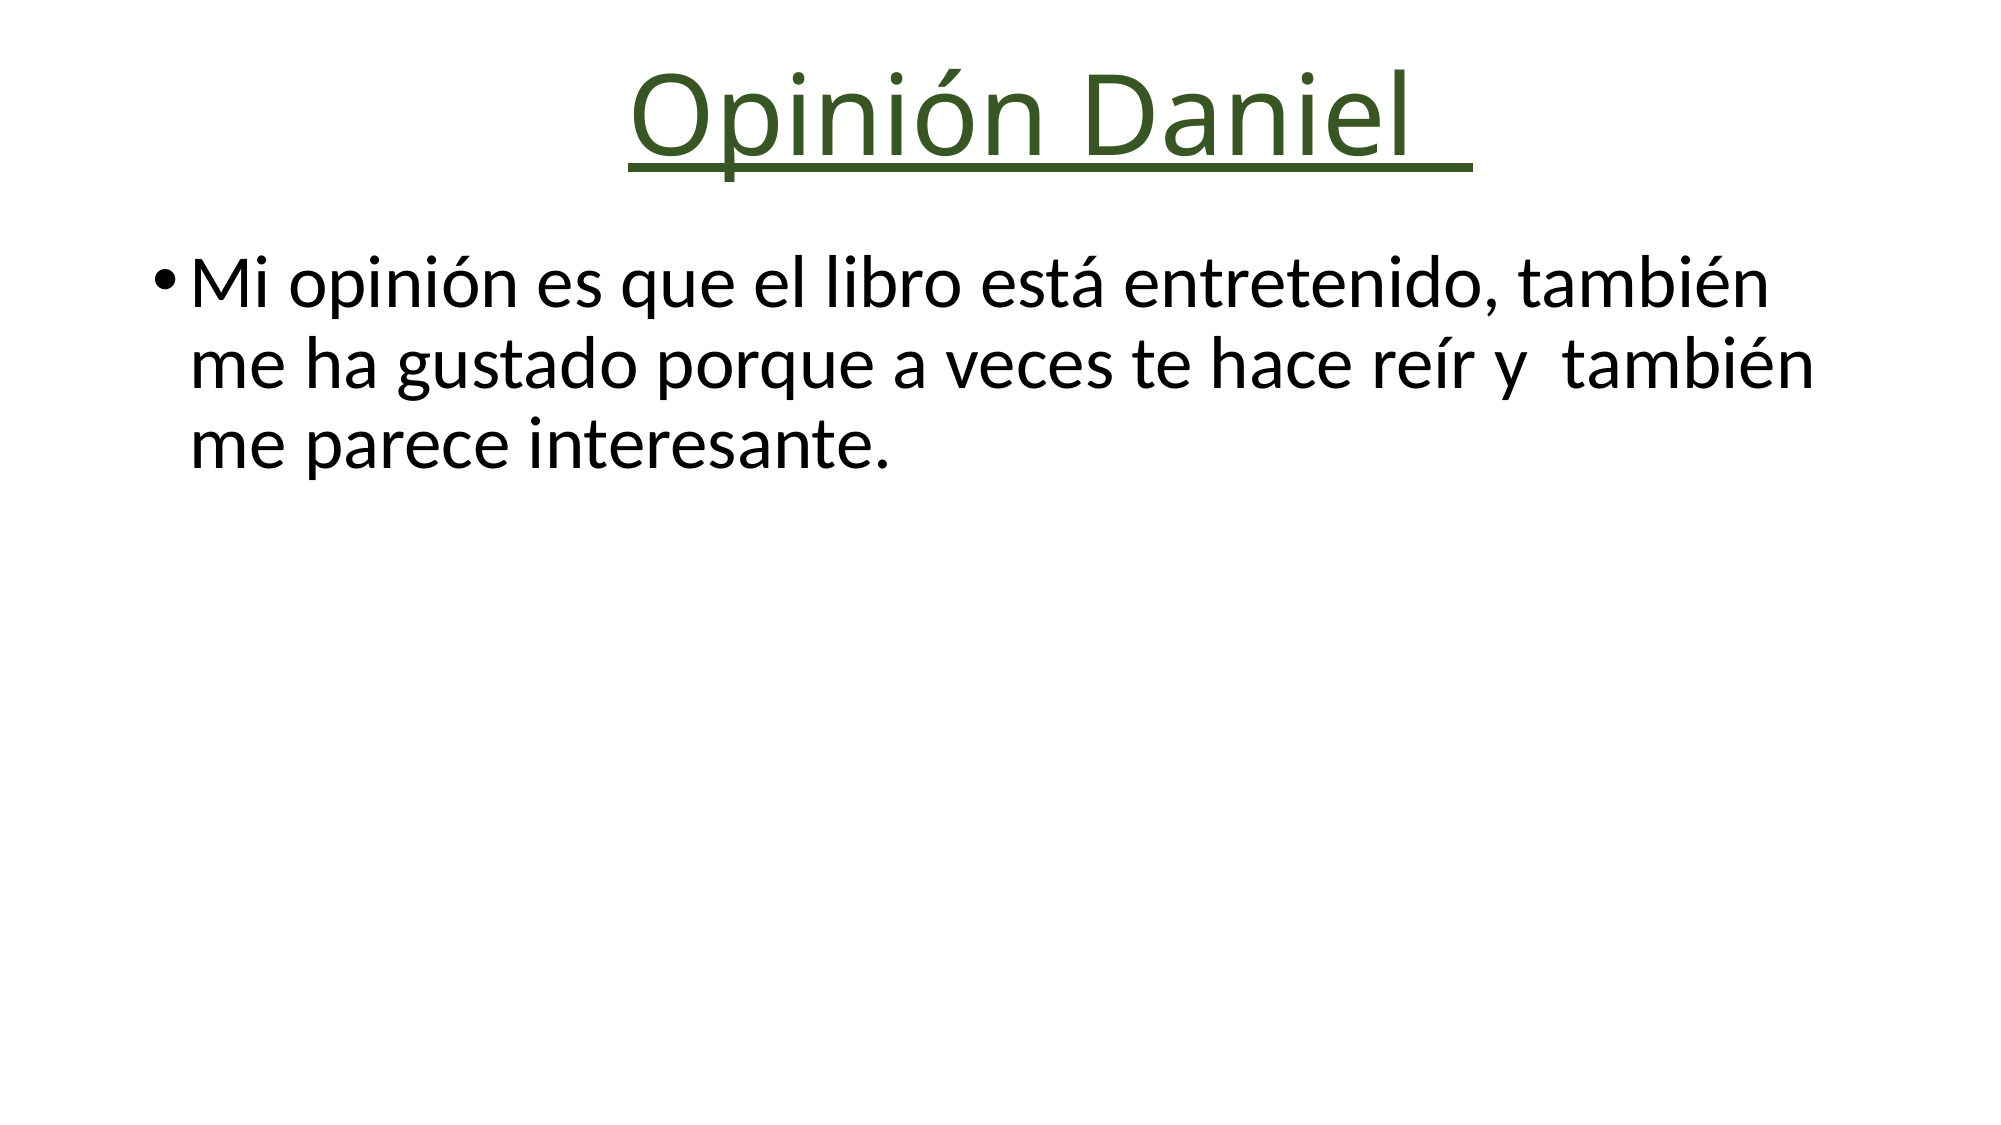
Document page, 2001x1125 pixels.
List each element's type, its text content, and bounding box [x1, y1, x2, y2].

title Opinión Daniel [137, 19, 1863, 218]
list Mi opinión es que el libro está entretenido, también me ha gustado porque a veces te hace reír y también me parece interesante. [137, 234, 1863, 1058]
